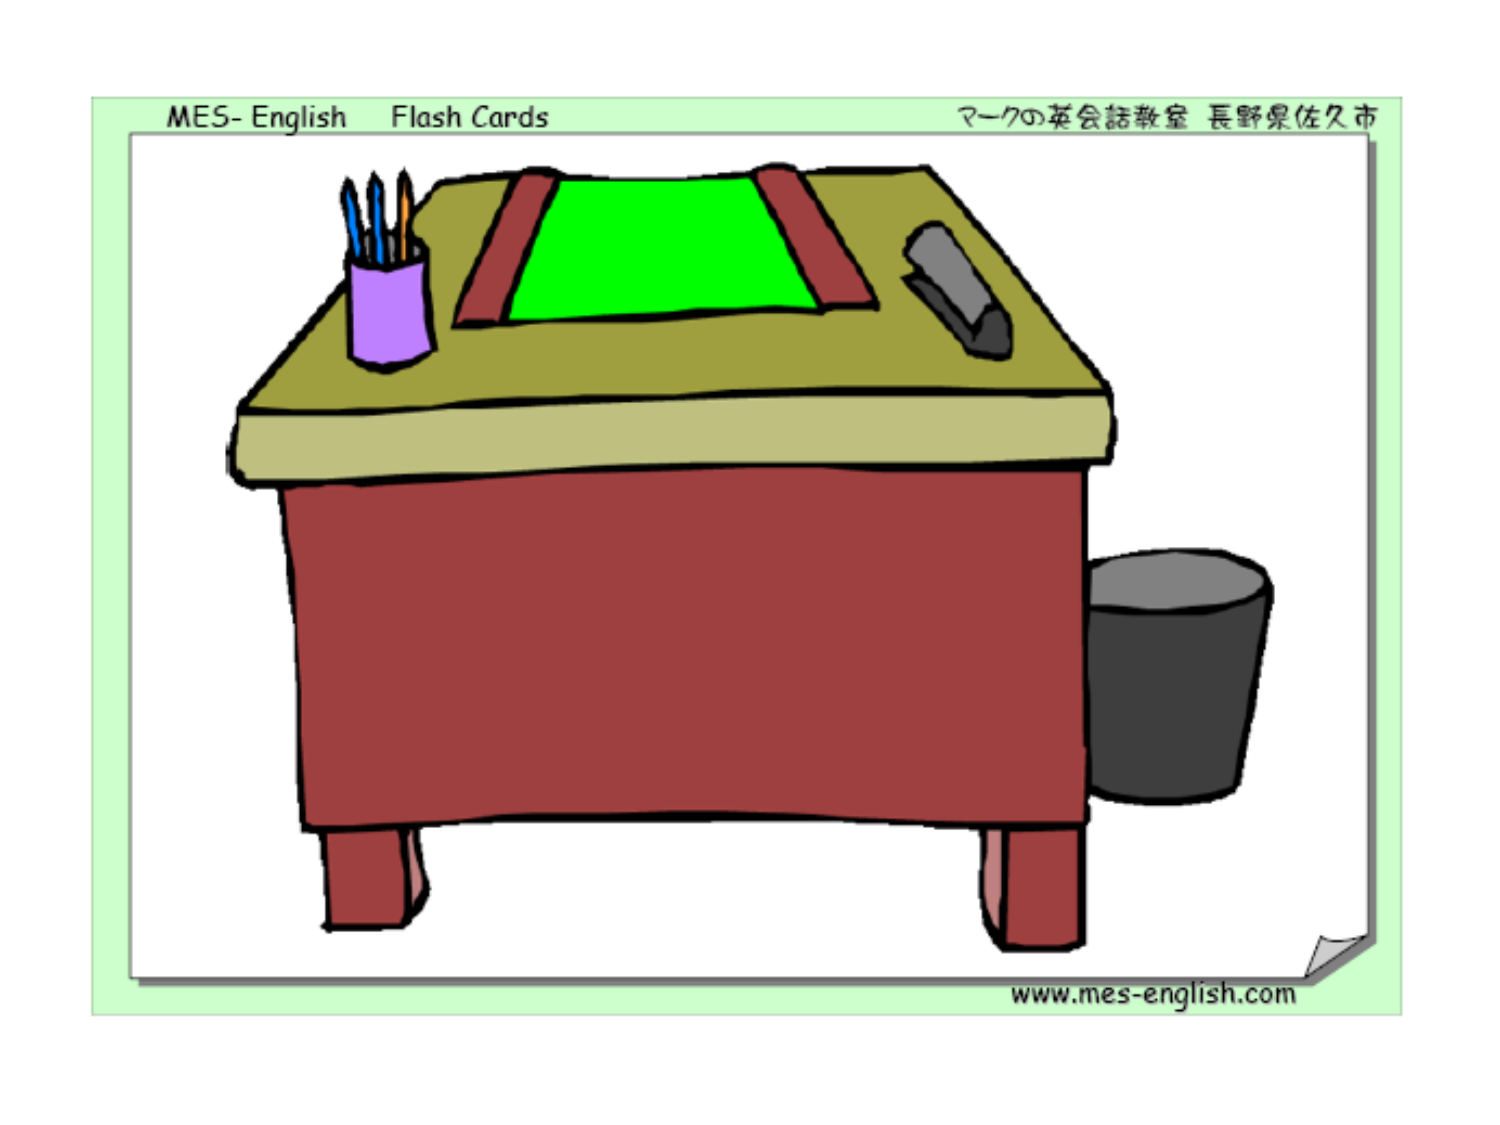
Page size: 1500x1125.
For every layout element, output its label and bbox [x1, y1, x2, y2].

picture [68, 80, 1418, 1034]
